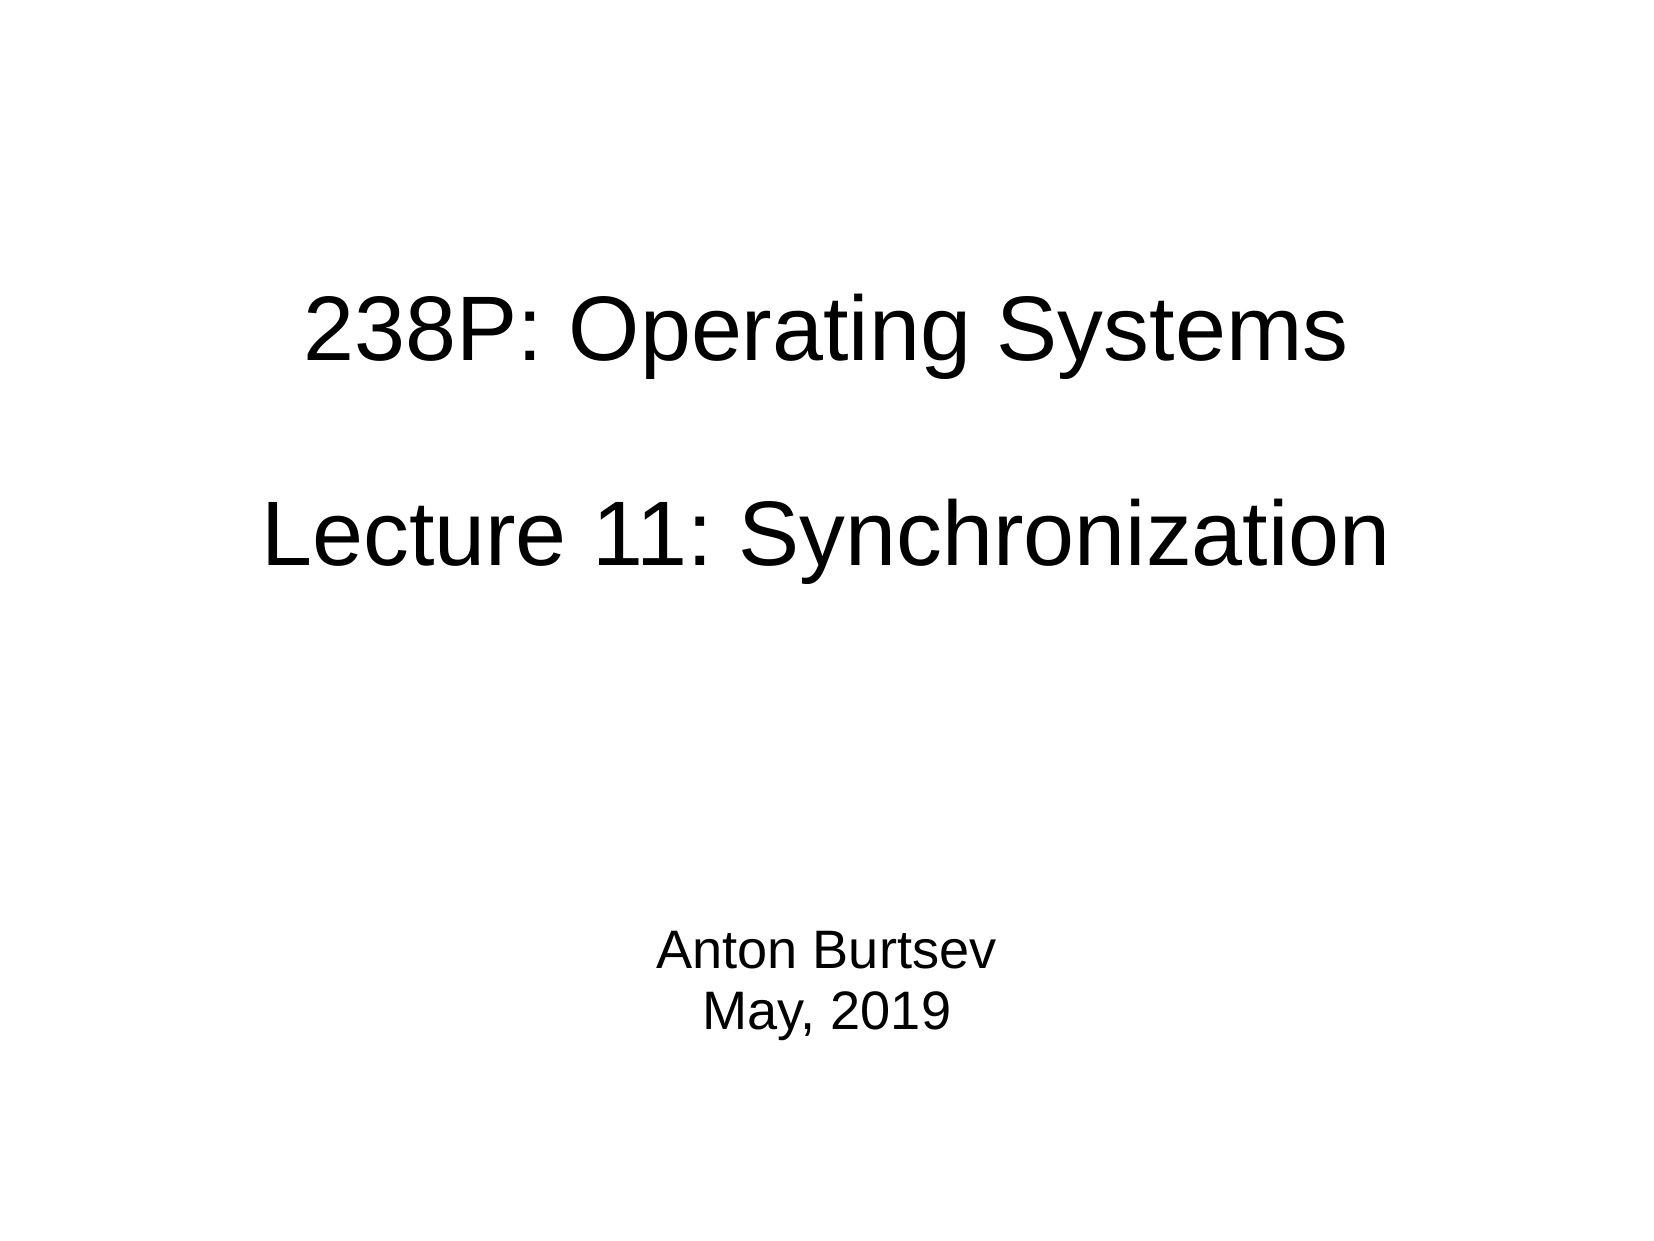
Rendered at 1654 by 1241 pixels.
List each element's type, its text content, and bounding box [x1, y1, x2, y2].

title 238P: Operating Systems Lecture 11: Synchronization [82, 113, 1571, 637]
subtitle Anton Burtsev May, 2019 [82, 637, 1571, 1109]
